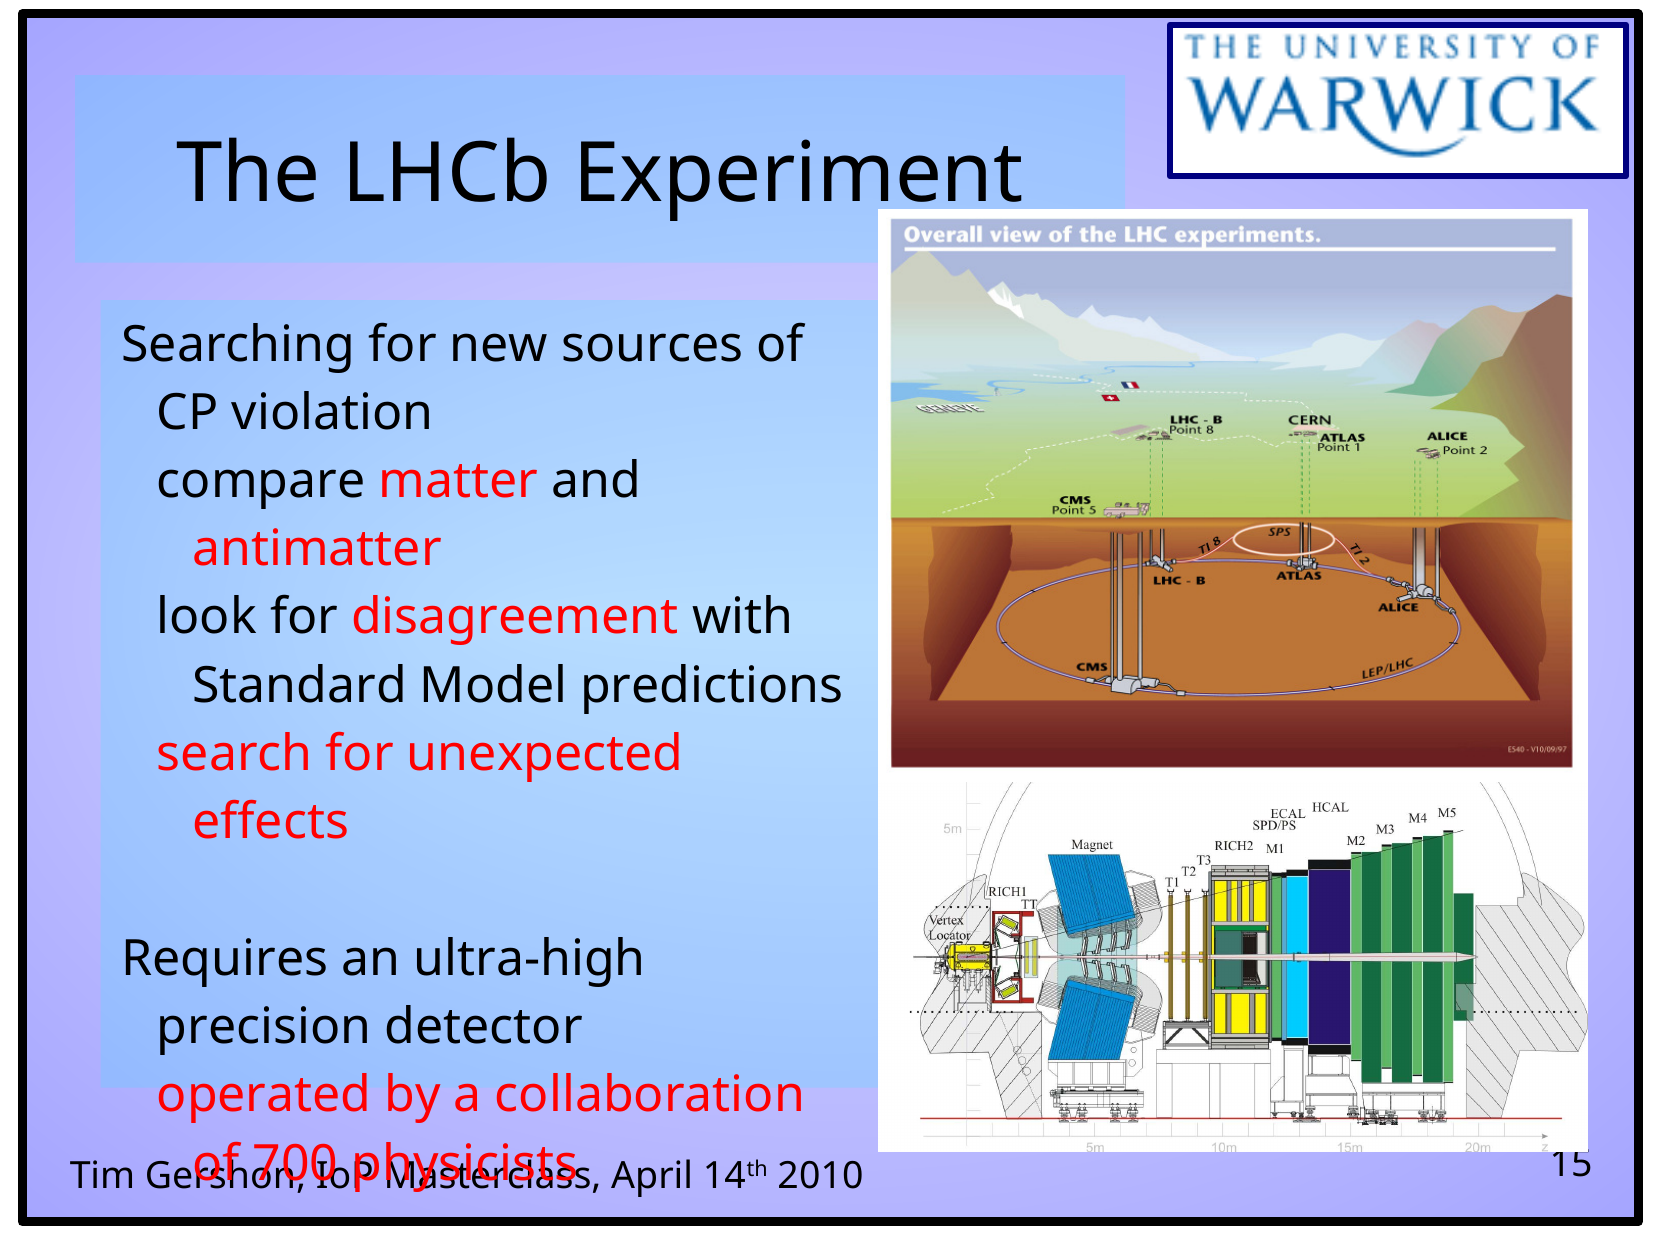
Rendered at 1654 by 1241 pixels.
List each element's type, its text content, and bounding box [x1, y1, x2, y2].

text_box <number> [1533, 1125, 1609, 1201]
text_box The LHCb Experiment [75, 75, 1126, 263]
text_box [22, 13, 1639, 1222]
picture [878, 209, 1588, 1152]
text_box Searching for new sources of CP violation compare matter and antimatter look for disagreement with Standard Model predictions search for unexpected effects Requires an ultra-high precision detector operated by a collaboration of 700 physicists [71, 300, 863, 1088]
picture [1172, 27, 1623, 174]
text_box Tim Gershon, IoP Masterclass, April 14th 2010 [72, 1136, 861, 1212]
